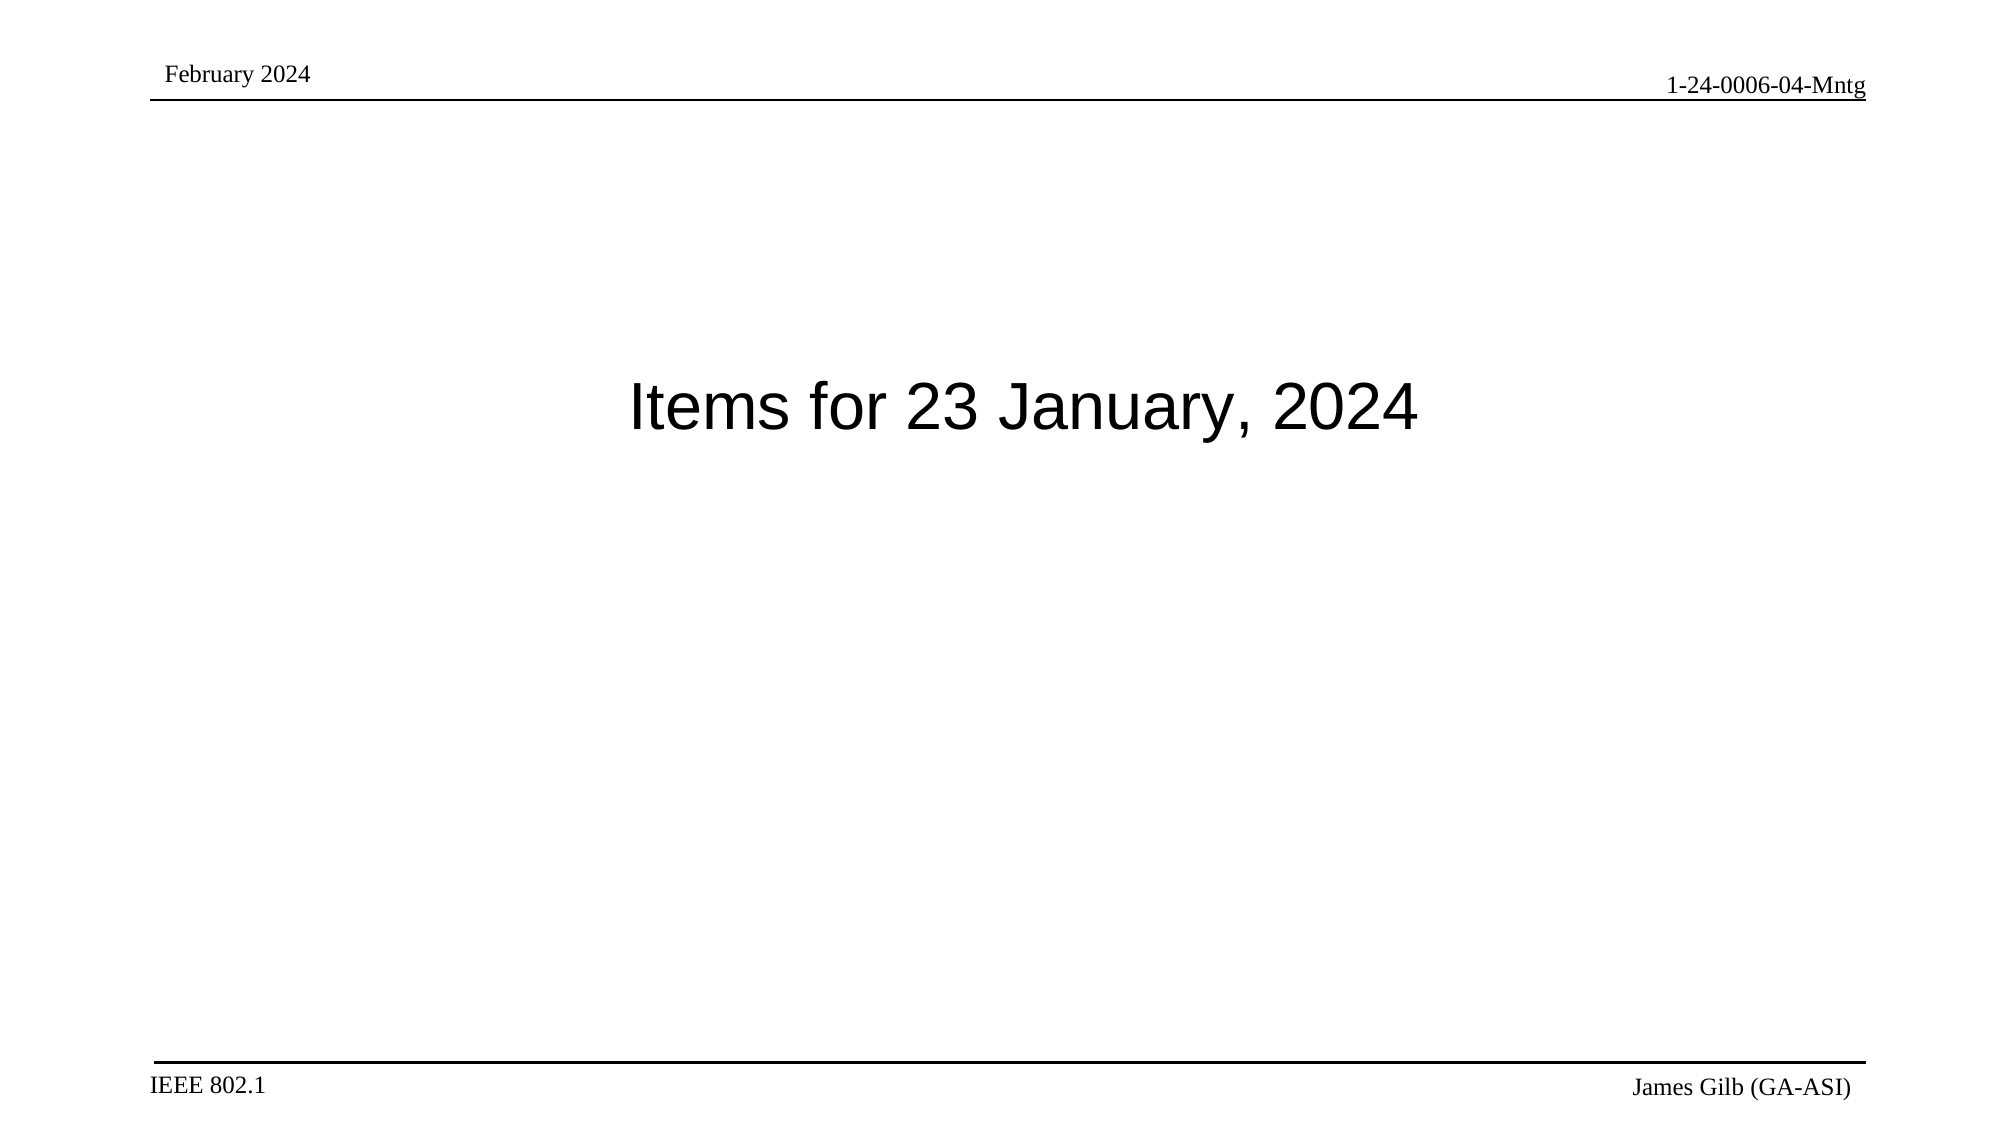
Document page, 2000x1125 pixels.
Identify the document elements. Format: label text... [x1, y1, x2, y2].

subtitle Items for 23 January, 2024 [149, 112, 1900, 693]
